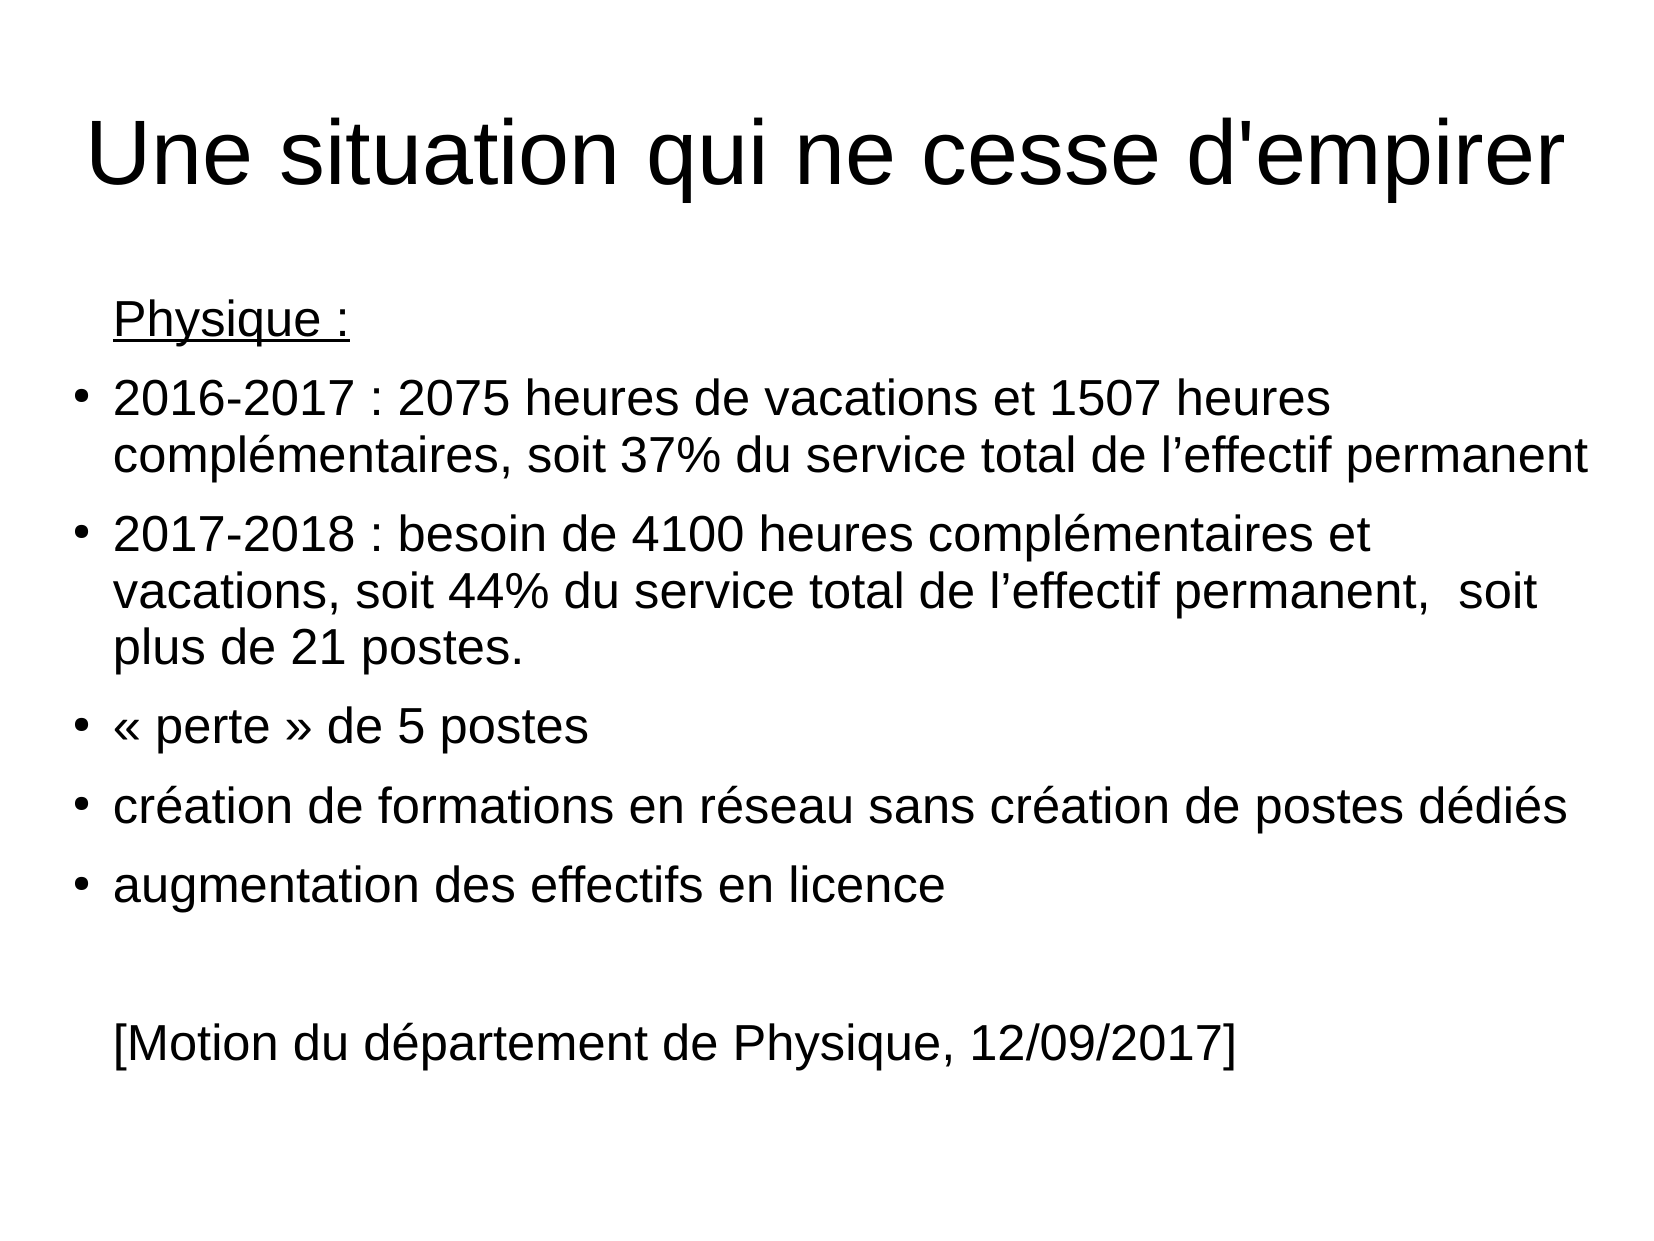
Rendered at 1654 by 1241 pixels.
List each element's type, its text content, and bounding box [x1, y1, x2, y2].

list Physique : 2016-2017 : 2075 heures de vacations et 1507 heures complémentaires, soit 37% du service total de l’effectif permanent 2017-2018 : besoin de 4100 heures complémentaires et vacations, soit 44% du service total de l’effectif permanent, soit plus de 21 postes. « perte » de 5 postes création de formations en réseau sans création de postes dédiés augmentation des effectifs en licence [Motion du département de Physique, 12/09/2017] [59, 290, 1595, 1158]
title Une situation qui ne cesse d'empirer [82, 49, 1571, 257]
